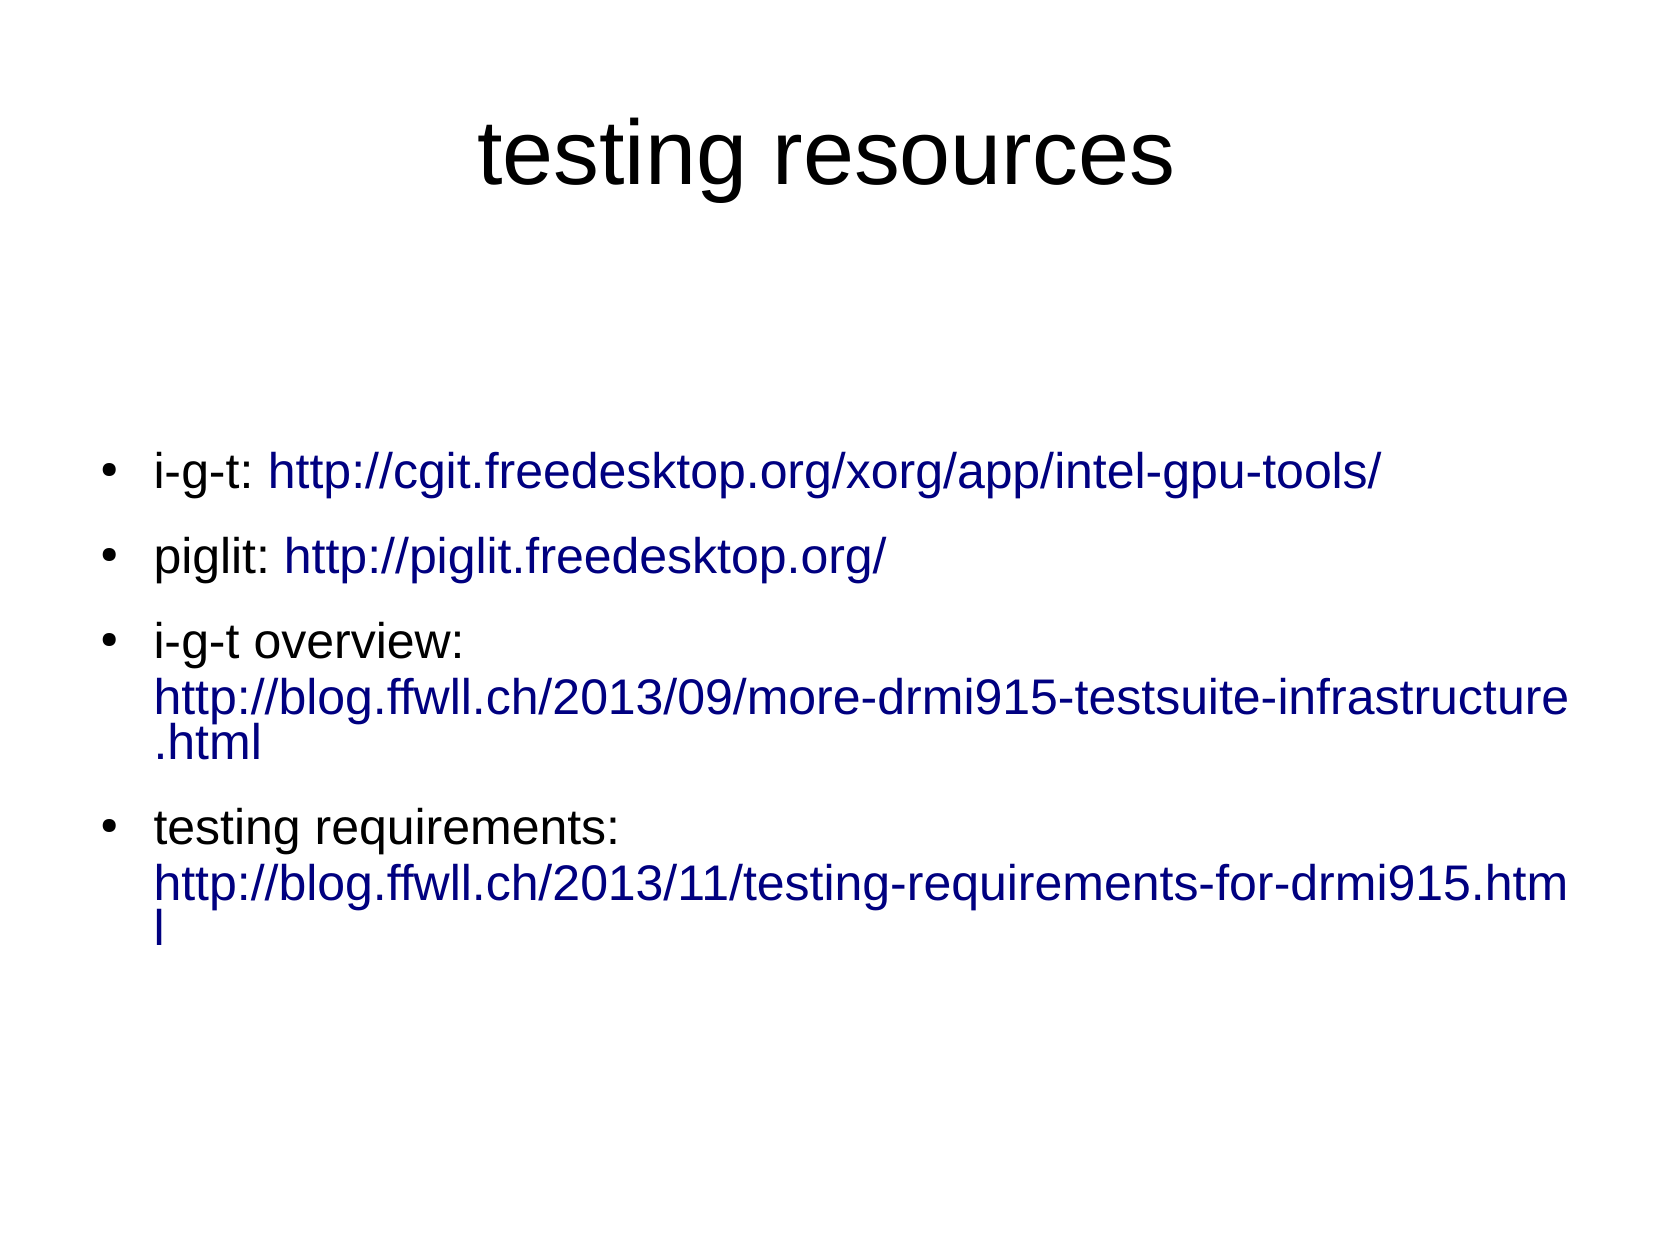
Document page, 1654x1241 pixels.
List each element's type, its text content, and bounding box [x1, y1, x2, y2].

list i-g-t: http://cgit.freedesktop.org/xorg/app/intel-gpu-tools/ piglit: http://piglit.freedesktop.org/ i-g-t overview: http://blog.ffwll.ch/2013/09/more-drmi915-testsuite-infrastructure.html testing requirements: http://blog.ffwll.ch/2013/11/testing-requirements-for-drmi915.html [82, 442, 1571, 1032]
title testing resources [82, 49, 1571, 257]
